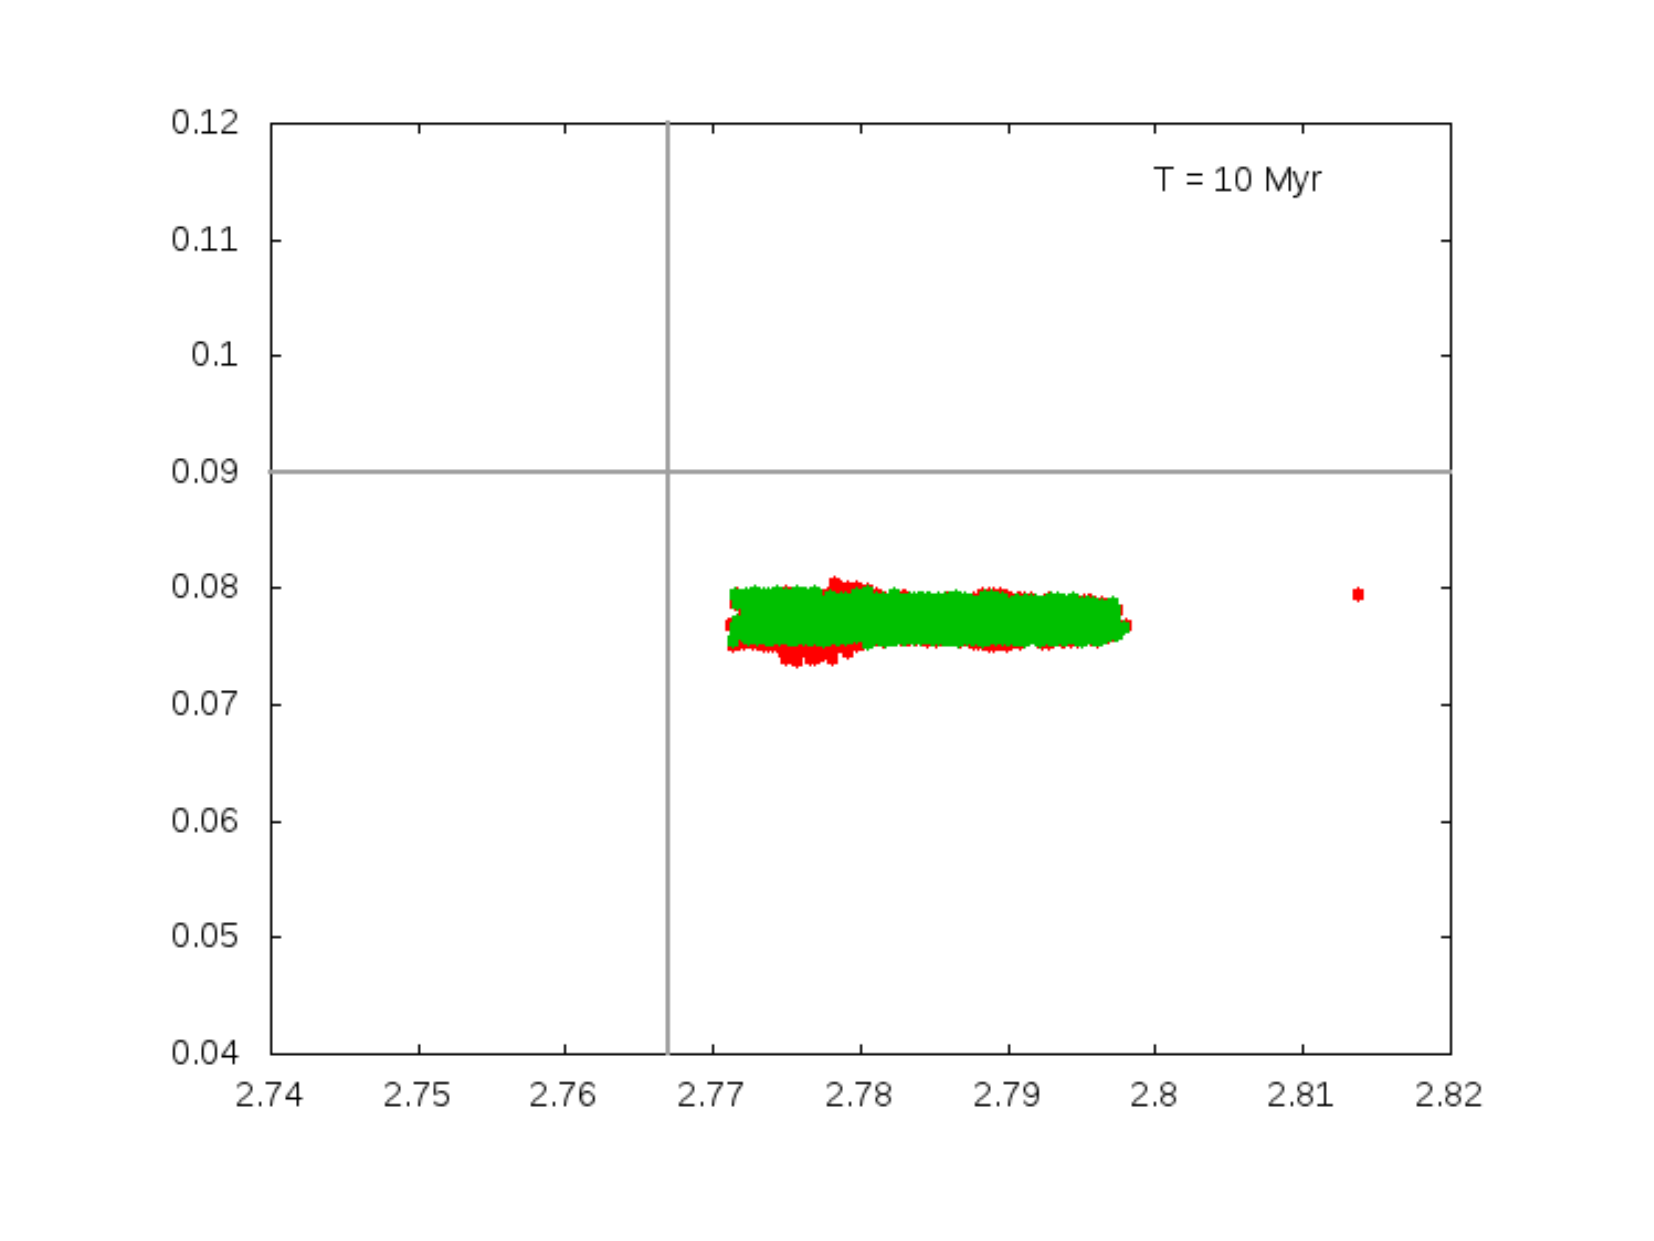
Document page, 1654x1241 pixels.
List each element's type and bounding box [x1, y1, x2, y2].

picture [105, 79, 1519, 1141]
